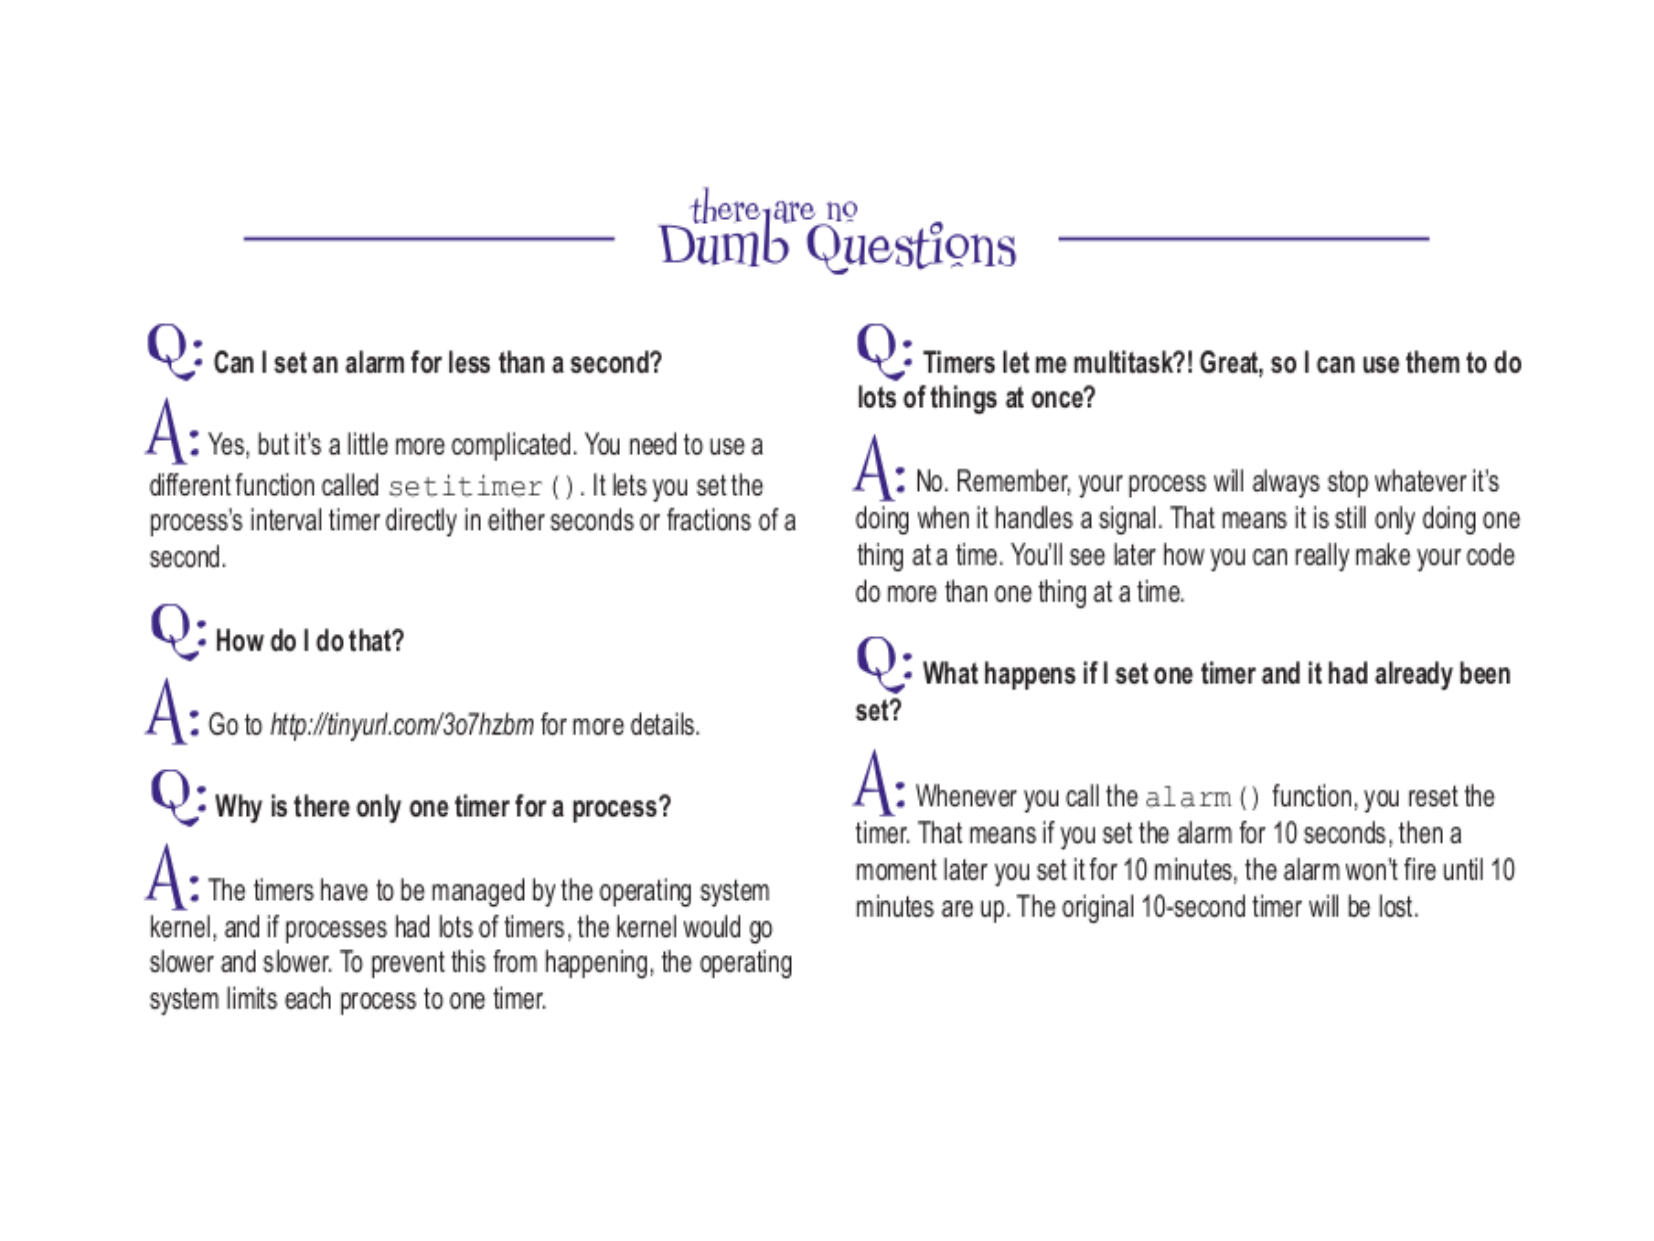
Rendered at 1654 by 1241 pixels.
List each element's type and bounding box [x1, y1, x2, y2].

picture [106, 177, 1560, 1040]
